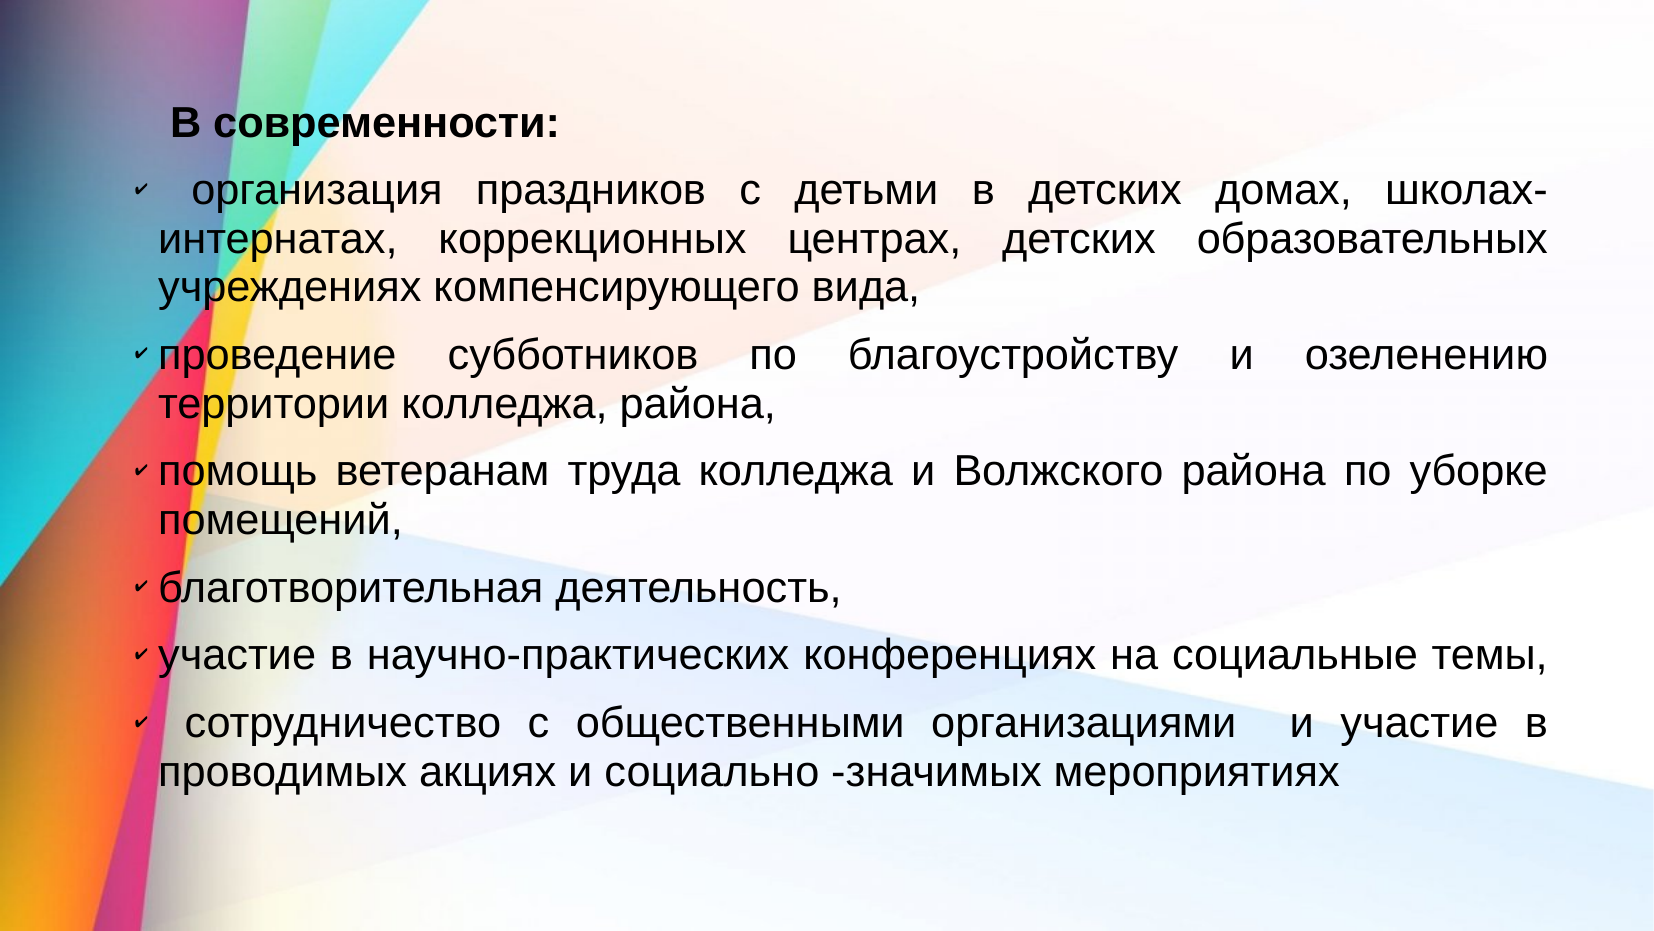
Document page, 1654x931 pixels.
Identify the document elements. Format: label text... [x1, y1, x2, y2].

list В современности: организация праздников с детьми в детских домах, школах-интернатах, коррекционных центрах, детских образовательных учреждениях компенсирующего вида, проведение субботников по благоустройству и озеленению территории колледжа, района, помощь ветеранам труда колледжа и Волжского района по уборке помещений, благотворительная деятельность, участие в научно-практических конференциях на социальные темы, сотрудничество с общественными организациями и участие в проводимых акциях и социально -значимых мероприятиях [135, 30, 1549, 841]
picture [0, 0, 1654, 931]
